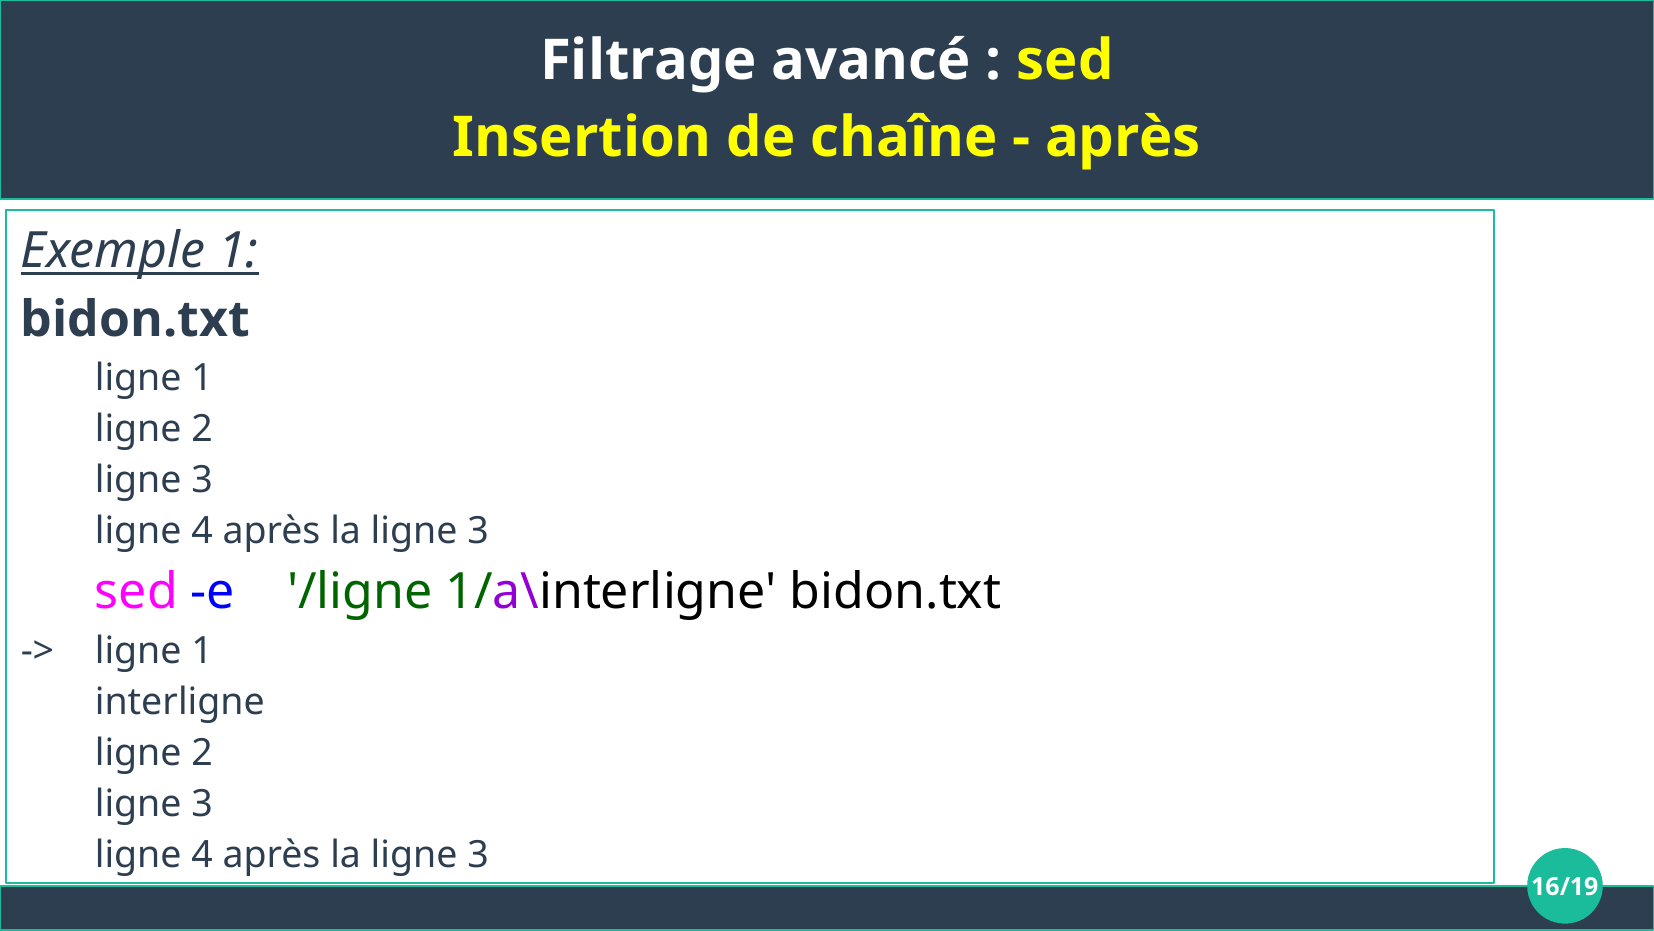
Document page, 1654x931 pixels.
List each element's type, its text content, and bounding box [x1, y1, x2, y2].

title Filtrage avancé : sed Insertion de chaîne - après [59, 37, 1595, 155]
text_box Exemple 1: bidon.txt ligne 1 ligne 2 ligne 3 ligne 4 après la ligne 3 sed -e '/ligne 1/a\interligne' bidon.txt -> ligne 1 interligne ligne 2 ligne 3 ligne 4 après la ligne 3 [6, 209, 1495, 883]
